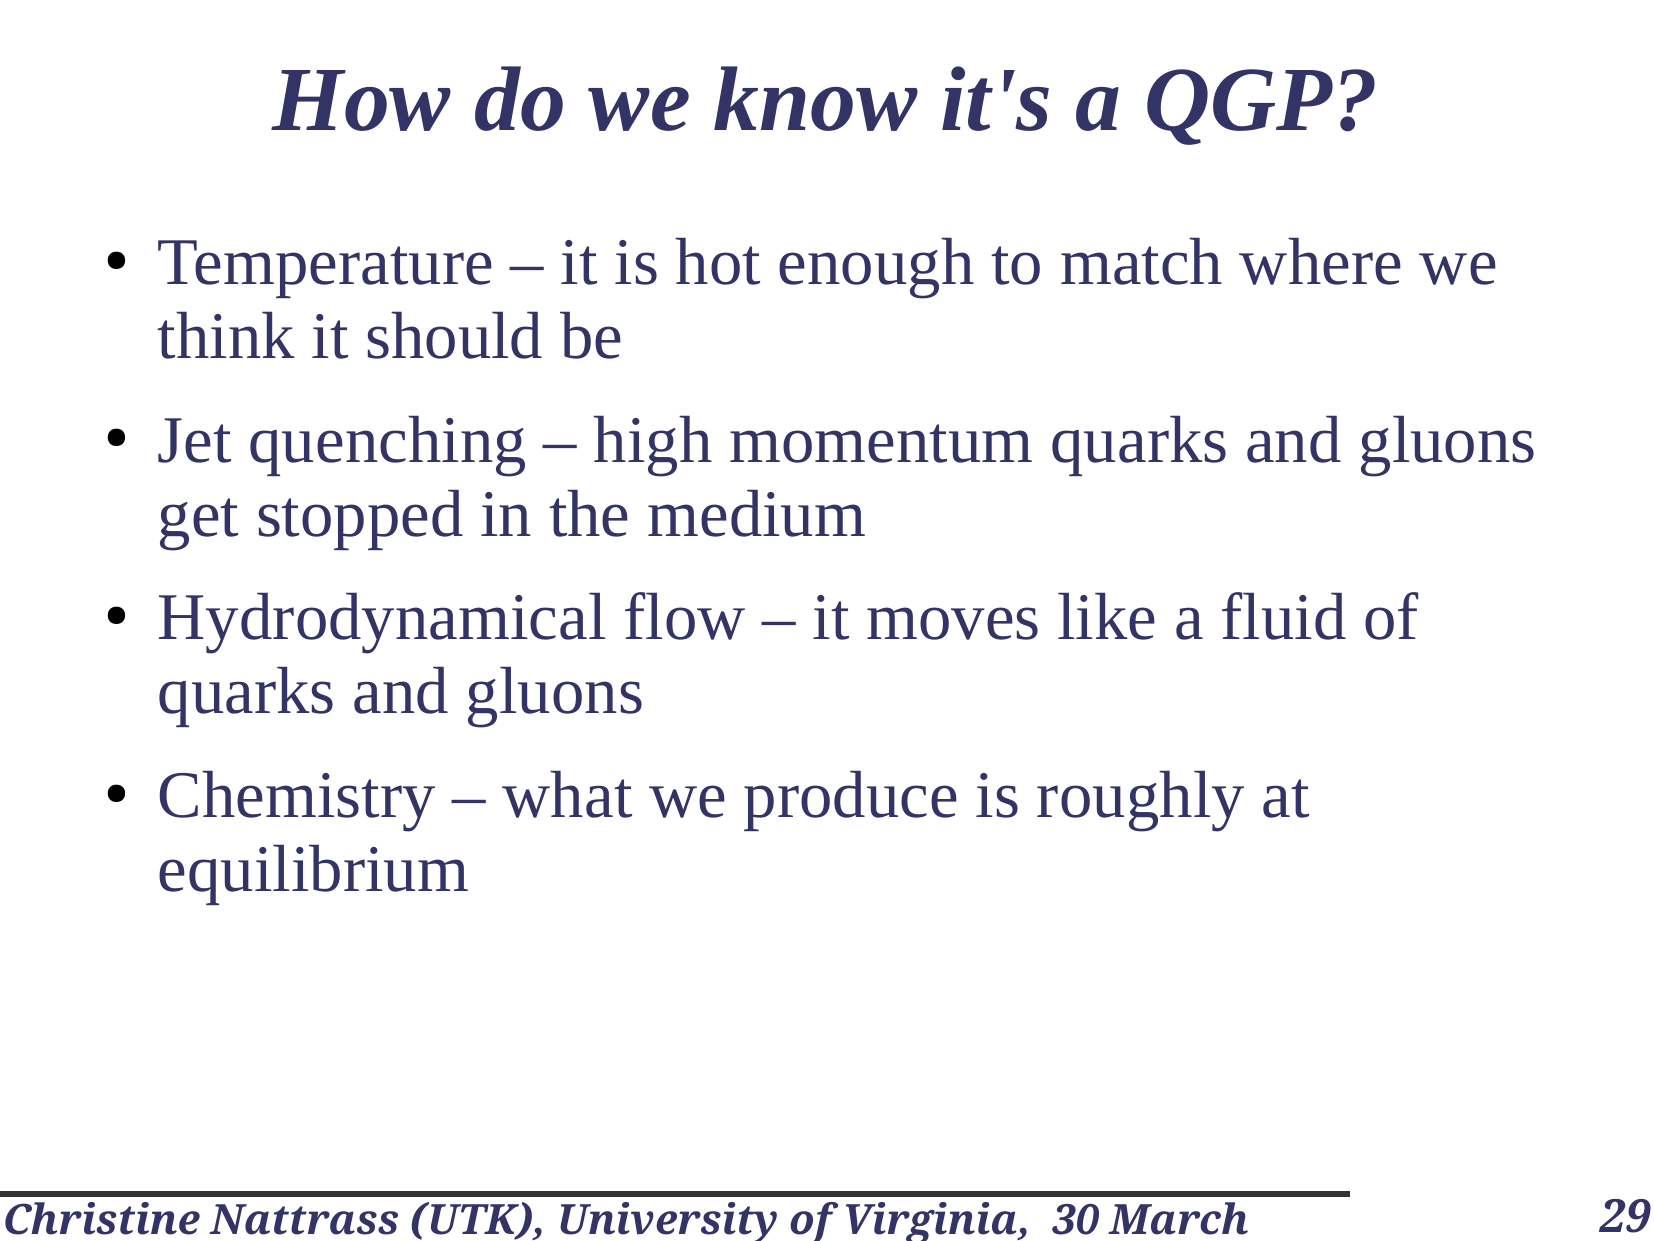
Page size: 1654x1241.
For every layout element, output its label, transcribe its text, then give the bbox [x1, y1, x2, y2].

list Temperature – it is hot enough to match where we think it should be Jet quenching – high momentum quarks and gluons get stopped in the medium Hydrodynamical flow – it moves like a fluid of quarks and gluons Chemistry – what we produce is roughly at equilibrium [86, 225, 1576, 1029]
title How do we know it's a QGP? [82, 48, 1571, 151]
